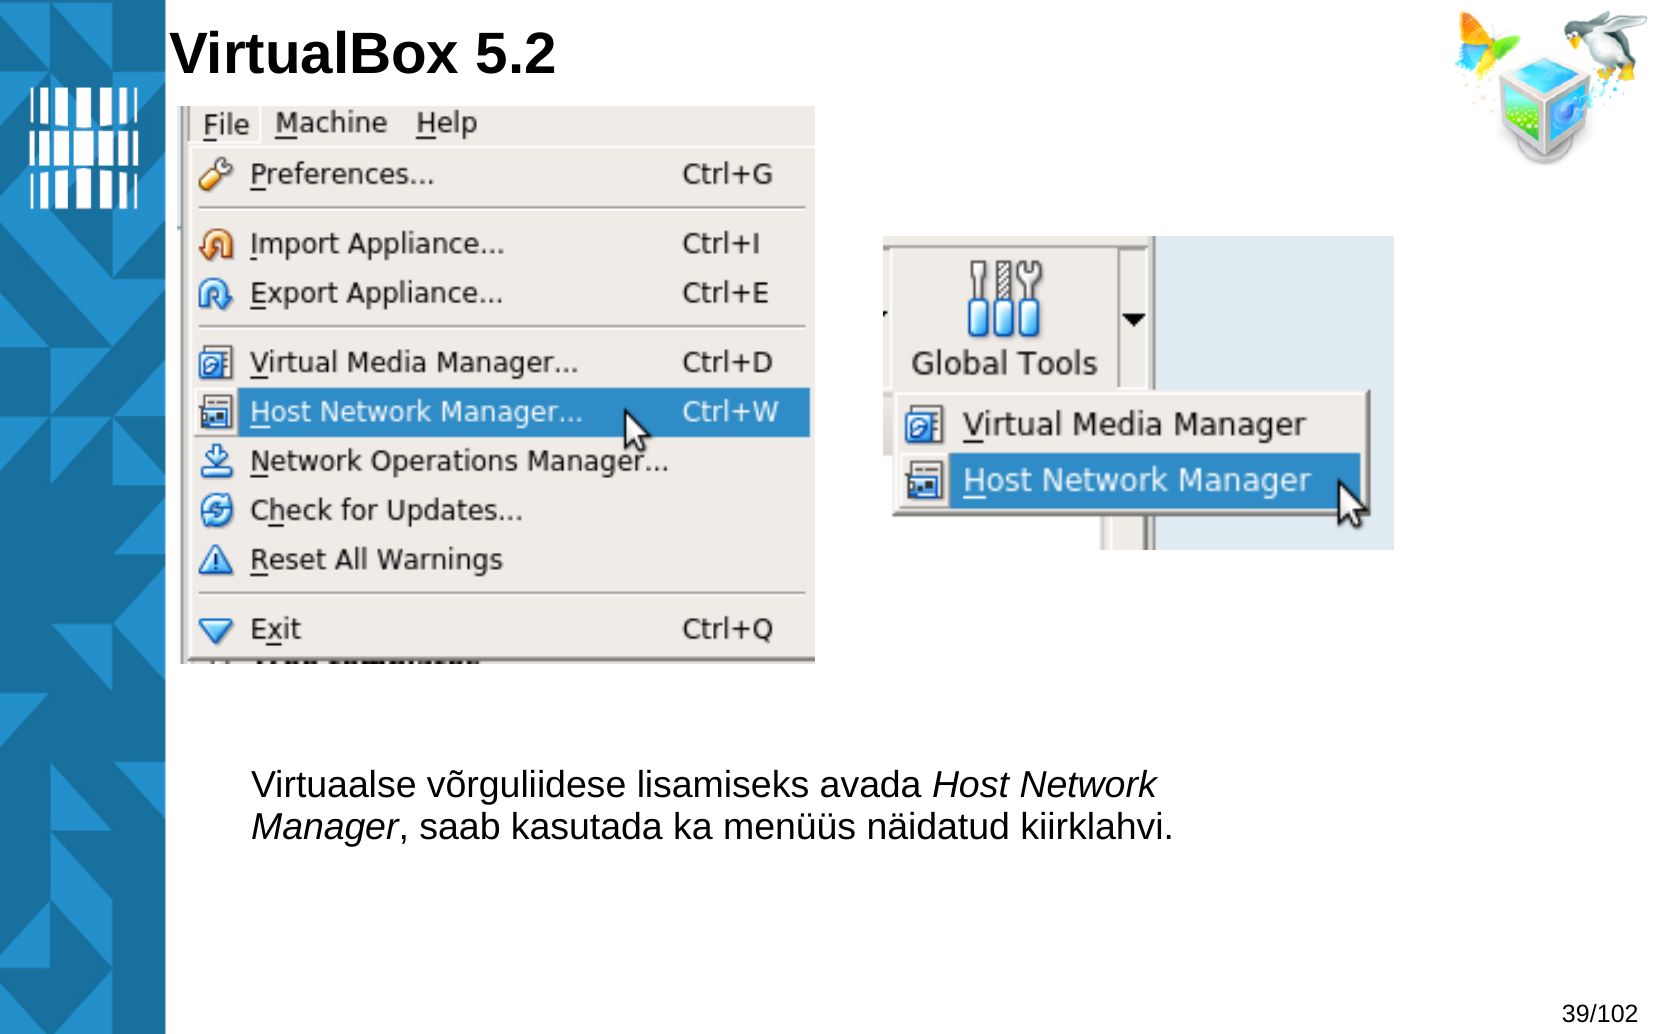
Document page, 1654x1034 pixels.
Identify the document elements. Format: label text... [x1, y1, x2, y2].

text_box Virtuaalse võrguliidese lisamiseks avada Host Network Manager, saab kasutada ka menüüs näidatud kiirklahvi. [236, 755, 1205, 855]
picture [1452, 7, 1653, 166]
picture [177, 106, 815, 664]
picture [883, 236, 1394, 550]
title VirtualBox 5.2 [169, 11, 1571, 95]
